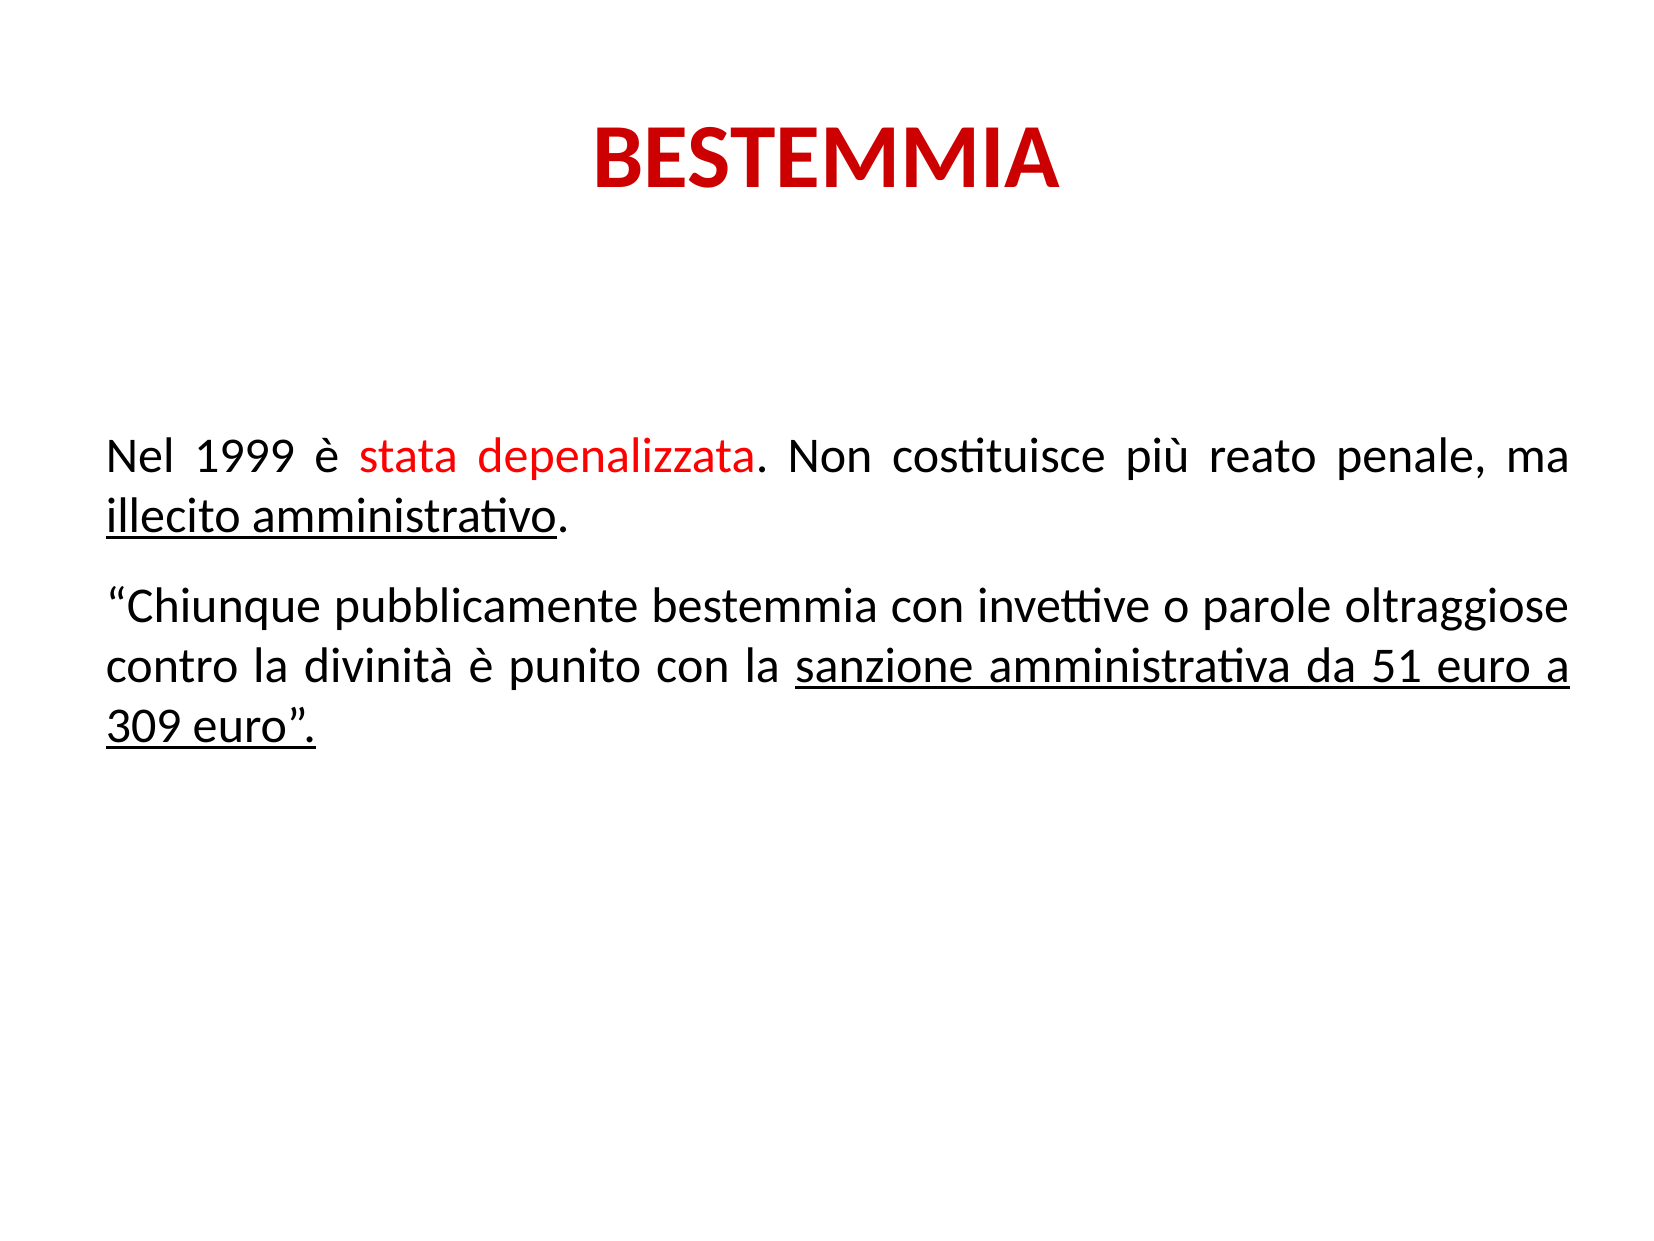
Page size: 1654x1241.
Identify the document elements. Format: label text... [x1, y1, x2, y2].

title BESTEMMIA [82, 38, 1571, 263]
list Nel 1999 è stata depenalizzata. Non costituisce più reato penale, ma illecito amministrativo. “Chiunque pubblicamente bestemmia con invettive o parole oltraggiose contro la divinità è punito con la sanzione amministrativa da 51 euro a 309 euro”. [105, 244, 1594, 1188]
